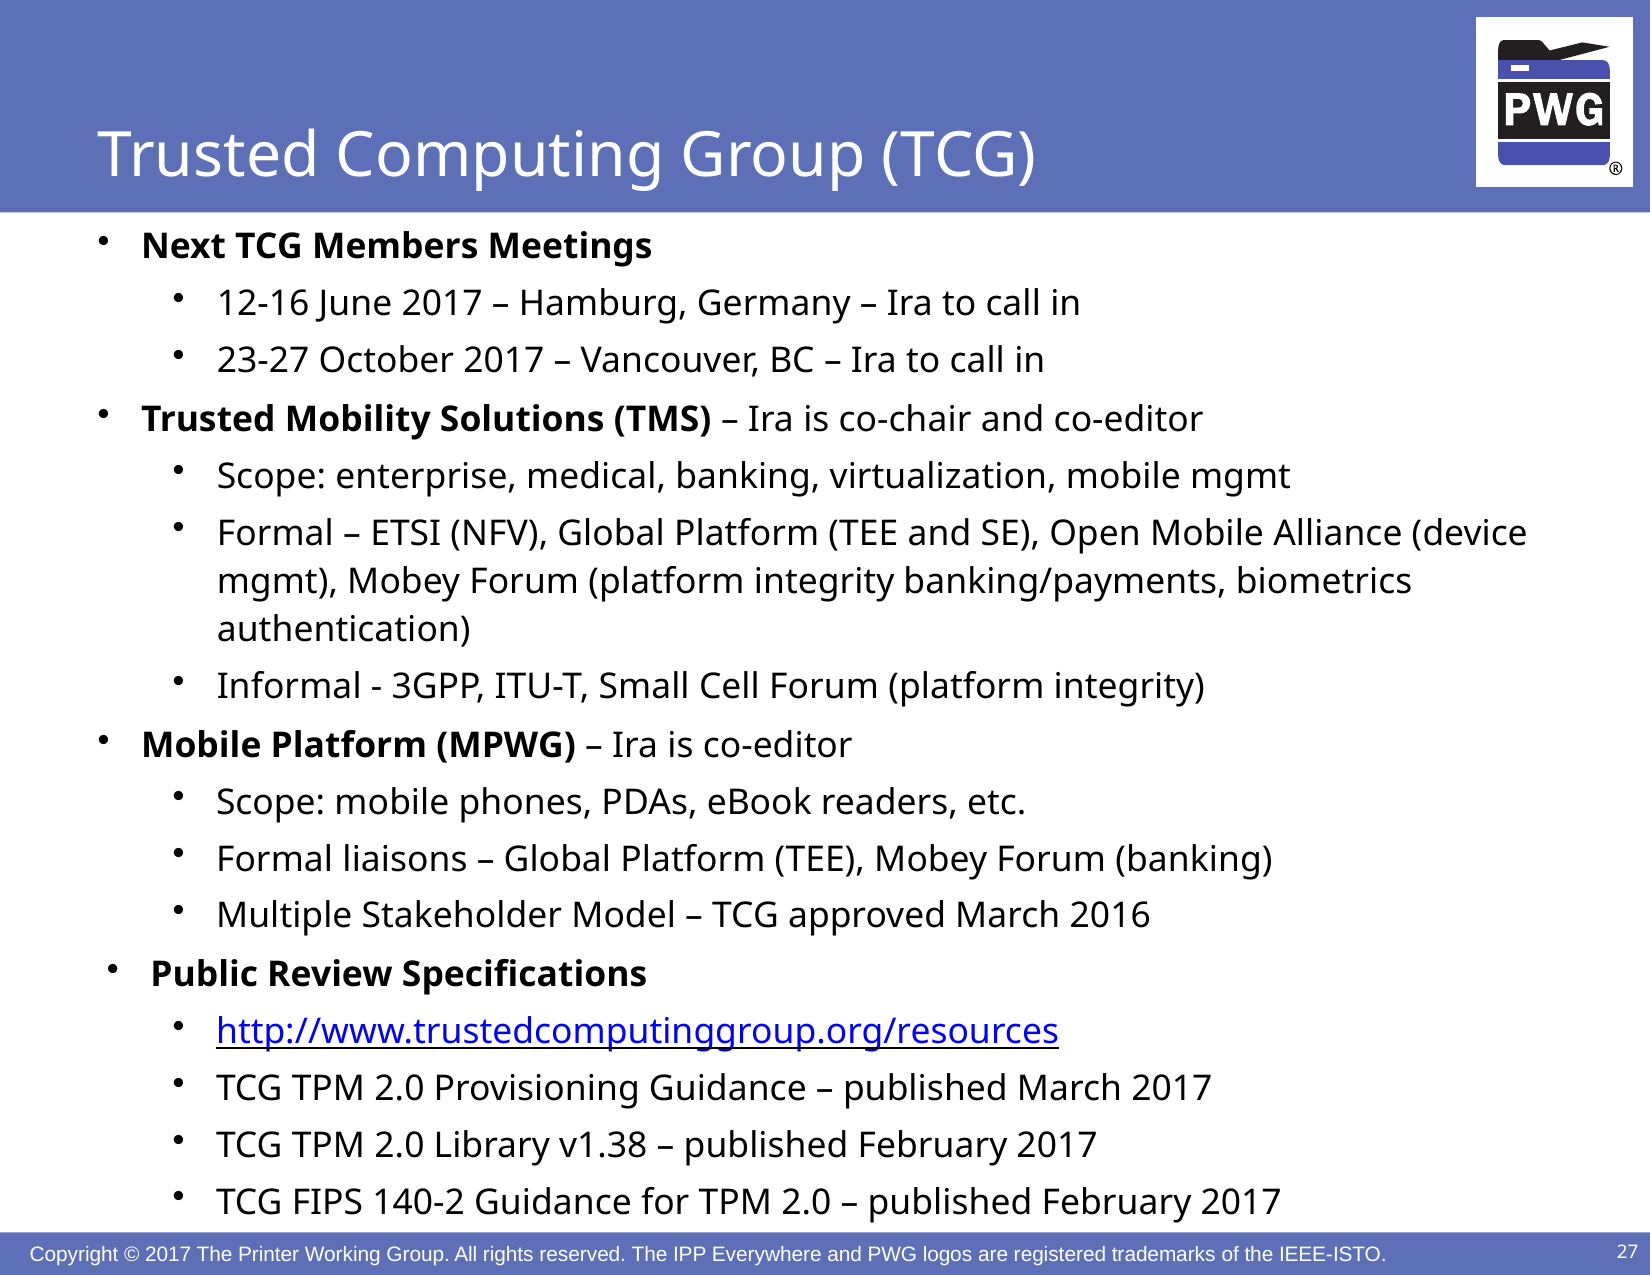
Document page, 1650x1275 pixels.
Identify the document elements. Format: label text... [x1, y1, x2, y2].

title Trusted Computing Group (TCG) [82, 8, 1449, 198]
list Next TCG Members Meetings 12-16 June 2017 – Hamburg, Germany – Ira to call in 23-27 October 2017 – Vancouver, BC – Ira to call in Trusted Mobility Solutions (TMS) – Ira is co-chair and co-editor Scope: enterprise, medical, banking, virtualization, mobile mgmt Formal – ETSI (NFV), Global Platform (TEE and SE), Open Mobile Alliance (device mgmt), Mobey Forum (platform integrity banking/payments, biometrics authentication) Informal - 3GPP, ITU-T, Small Cell Forum (platform integrity) Mobile Platform (MPWG) – Ira is co-editor Scope: mobile phones, PDAs, eBook readers, etc. Formal liaisons – Global Platform (TEE), Mobey Forum (banking) Multiple Stakeholder Model – TCG approved March 2016 Public Review Specifications http://www.trustedcomputinggroup.org/resources TCG TPM 2.0 Provisioning Guidance – published March 2017 TCG TPM 2.0 Library v1.38 – published February 2017 TCG FIPS 140-2 Guidance for TPM 2.0 – published February 2017 [82, 212, 1568, 1268]
